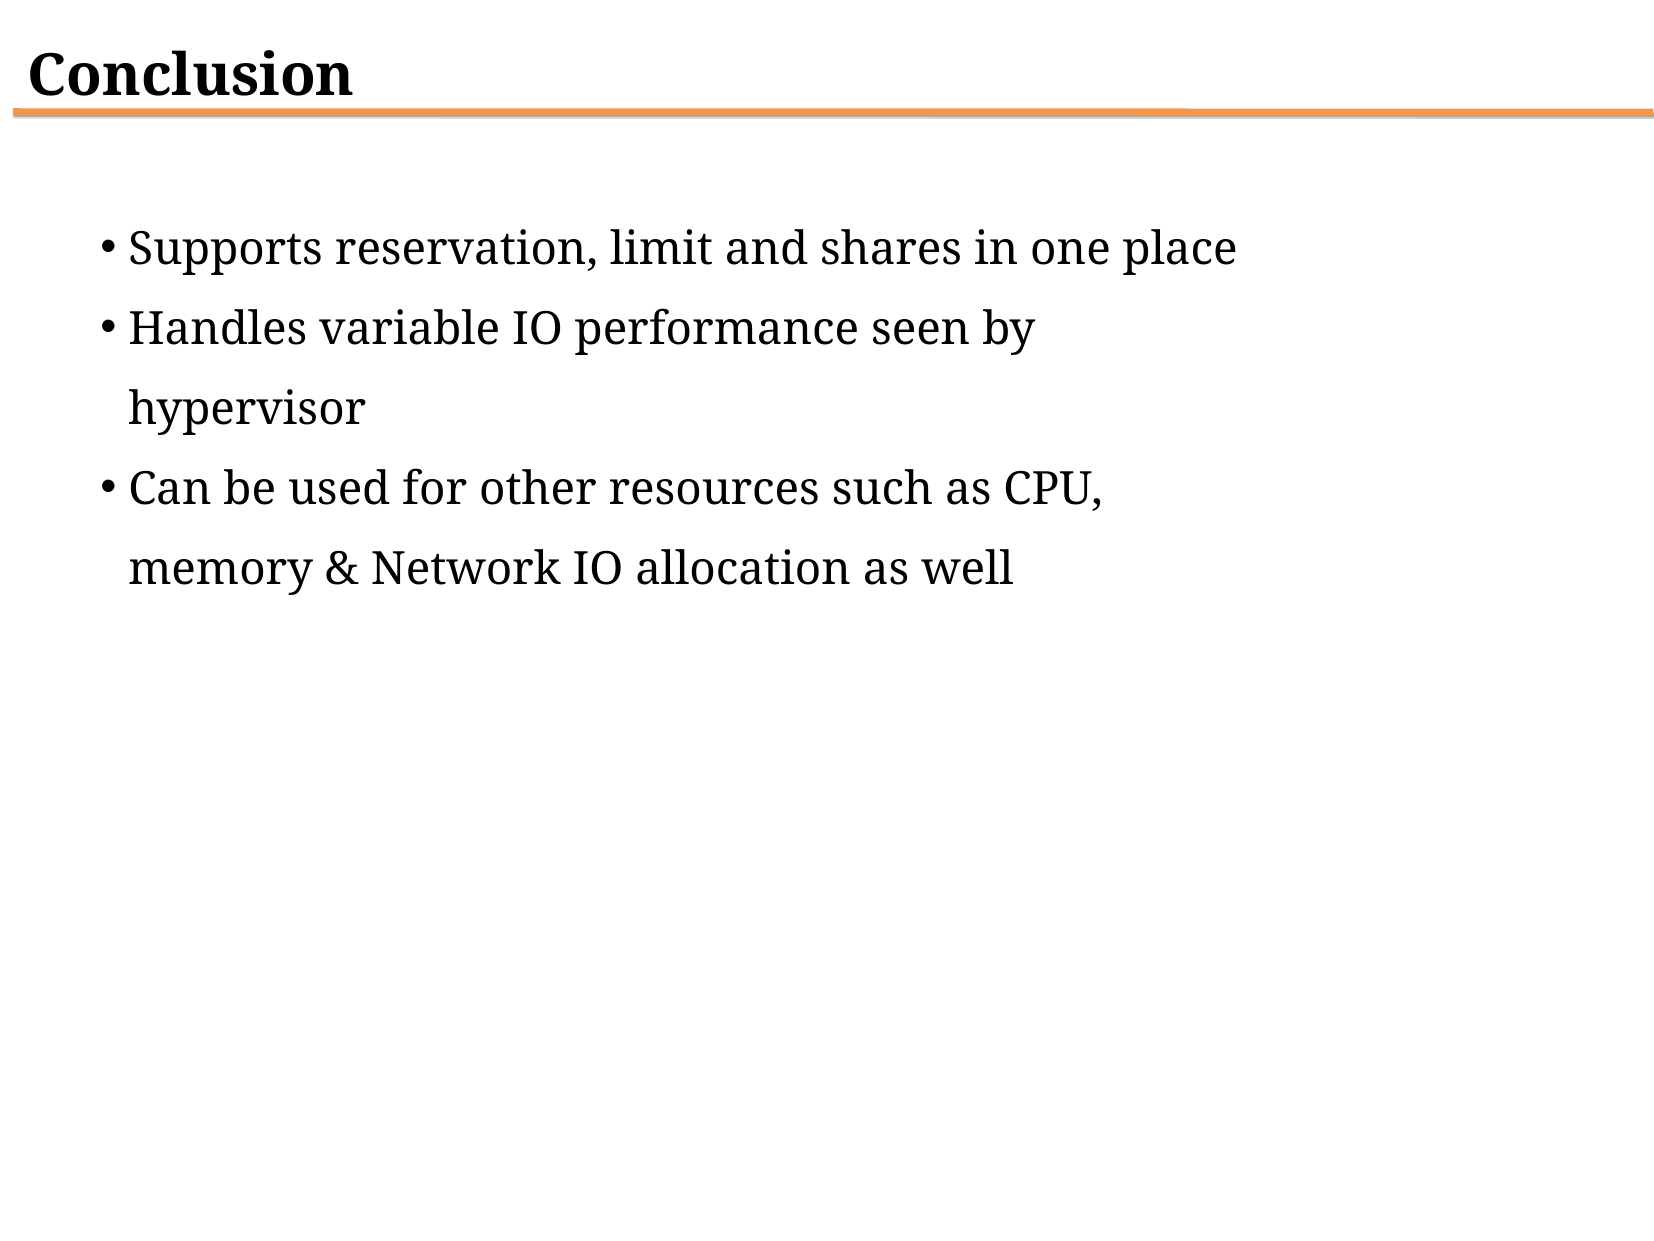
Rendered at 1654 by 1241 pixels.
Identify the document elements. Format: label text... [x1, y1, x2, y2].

text_box Conclusion [12, 25, 745, 108]
text_box Supports reservation, limit and shares in one place Handles variable IO performance seen by hypervisor Can be used for other resources such as CPU, memory & Network IO allocation as well [85, 211, 1481, 601]
